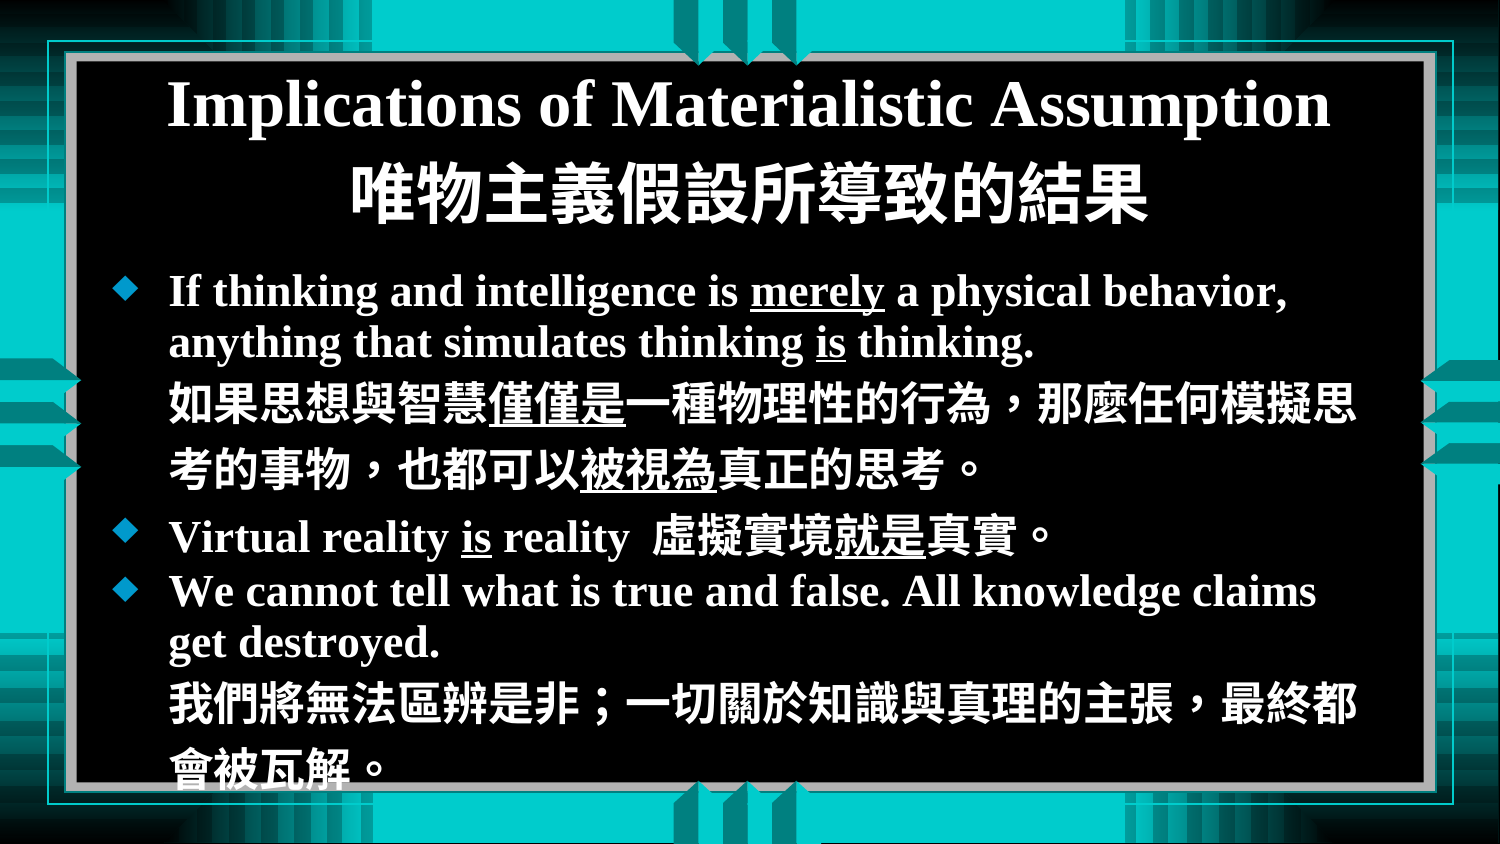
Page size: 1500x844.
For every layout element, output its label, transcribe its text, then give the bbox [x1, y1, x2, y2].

title Implications of Materialistic Assumption 唯物主義假設所導致的結果 [112, 66, 1388, 238]
list If thinking and intelligence is merely a physical behavior, anything that simulates thinking is thinking. 如果思想與智慧僅僅是一種物理性的行為，那麼任何模擬思考的事物，也都可以被視為真正的思考。 Virtual reality is reality 虛擬實境就是真實。 We cannot tell what is true and false. All knowledge claims get destroyed. 我們將無法區辨是非；一切關於知識與真理的主張，最終都會被瓦解。 [112, 265, 1388, 801]
